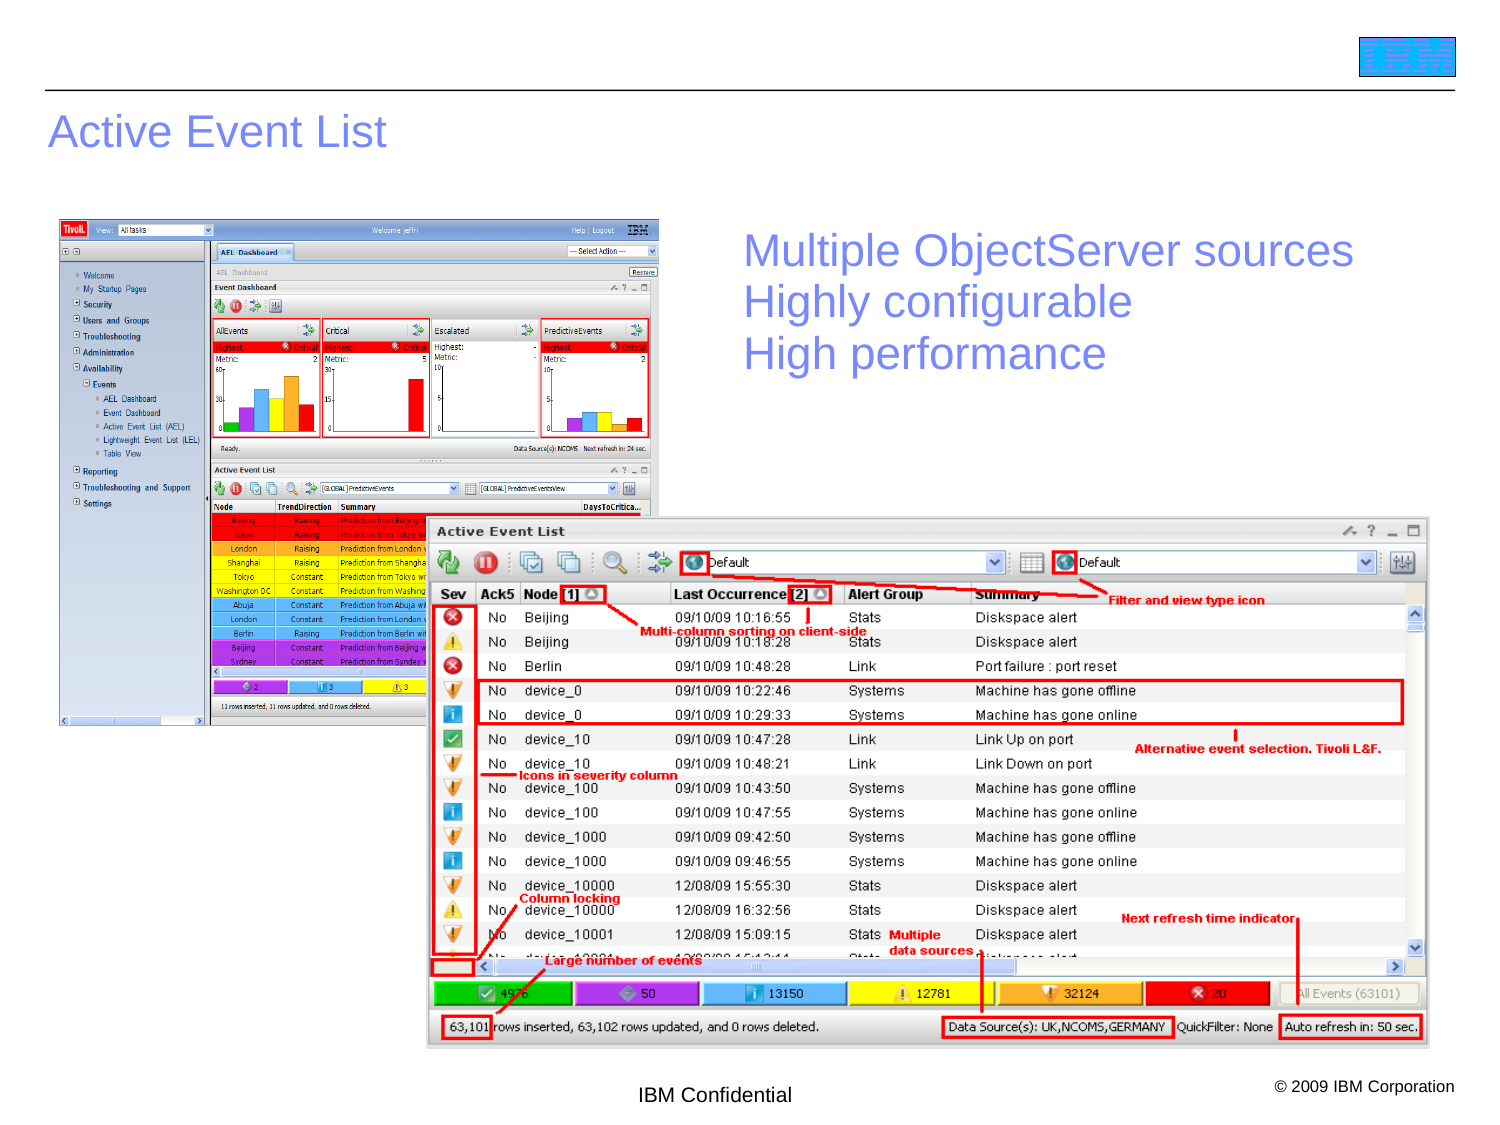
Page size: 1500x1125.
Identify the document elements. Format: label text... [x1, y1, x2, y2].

title Active Event List [32, 98, 1422, 184]
text_box Multiple ObjectServer sources Highly configurable High performance [728, 217, 1451, 388]
picture [59, 219, 1430, 1049]
